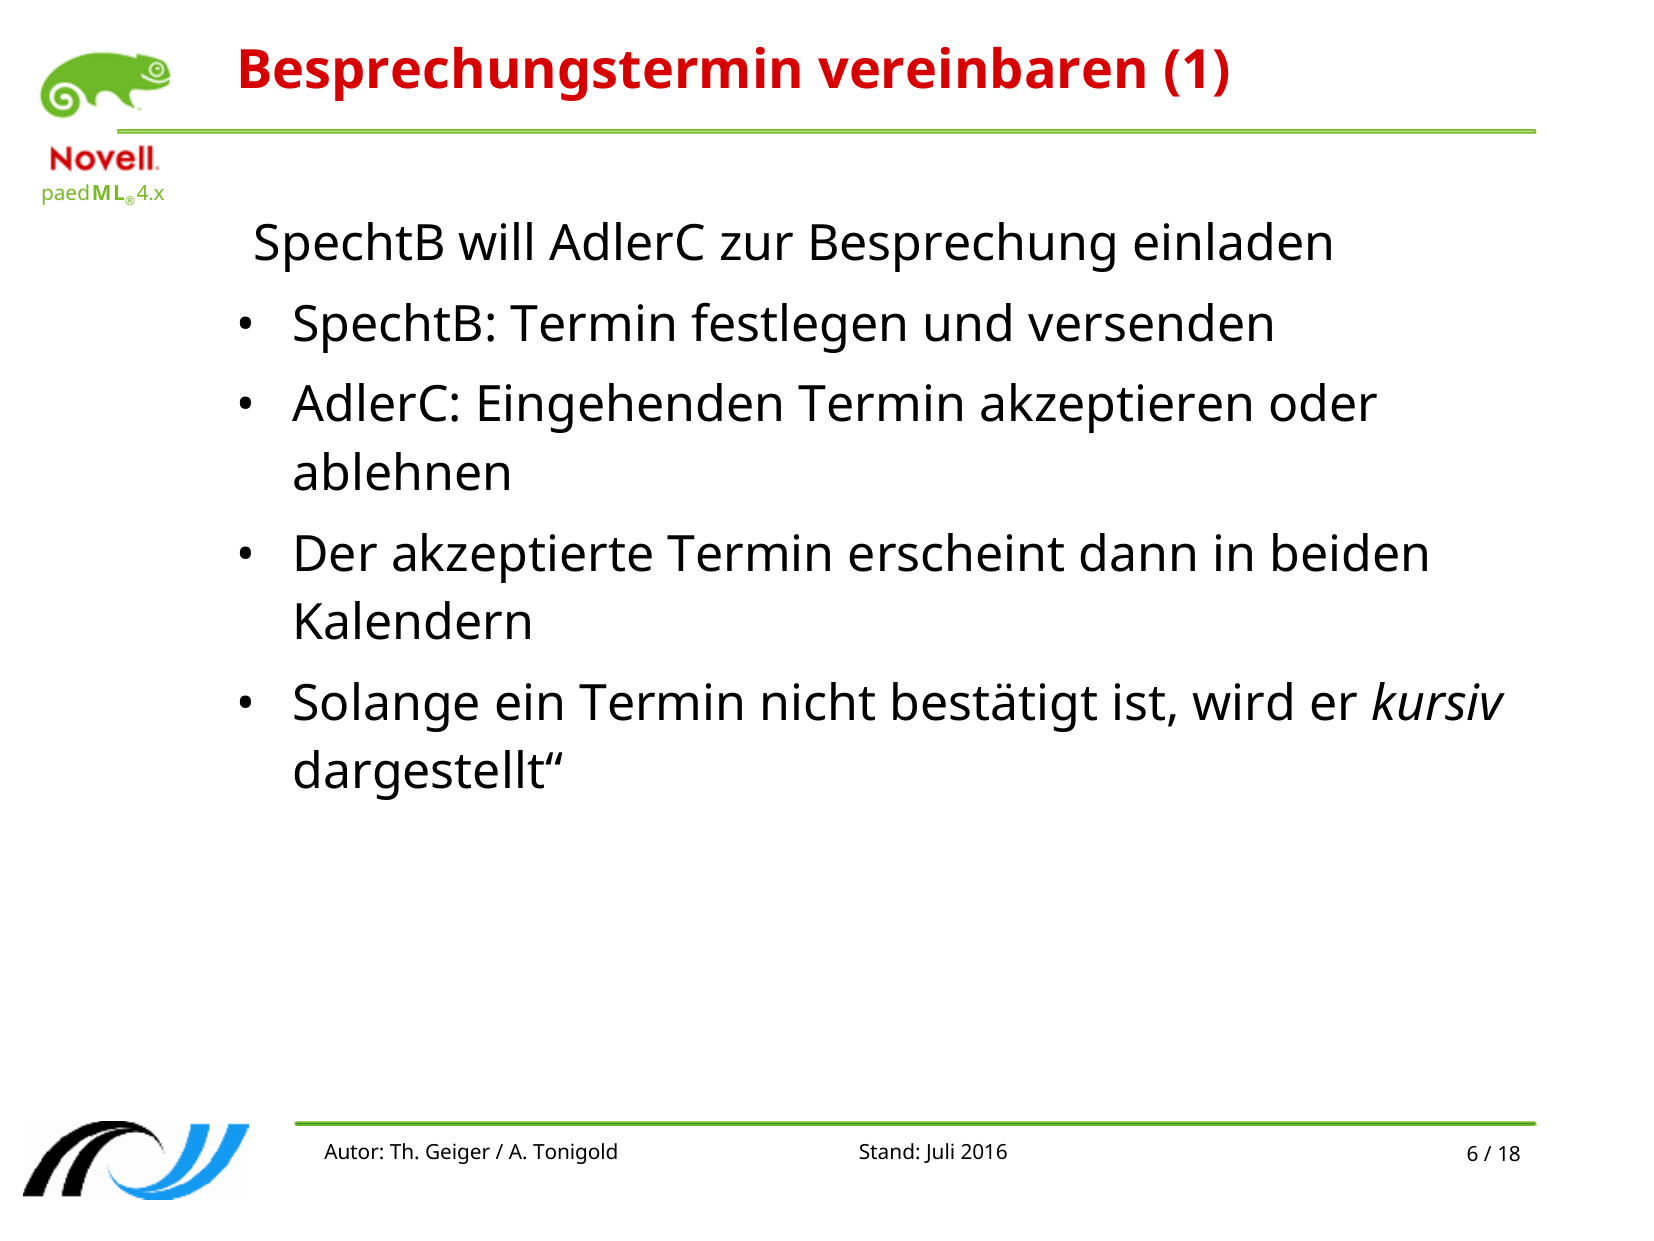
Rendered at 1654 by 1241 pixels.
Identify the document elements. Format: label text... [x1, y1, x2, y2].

title Besprechungstermin vereinbaren (1) [236, 17, 1536, 119]
picture [23, 1121, 249, 1200]
list SpechtB will AdlerC zur Besprechung einladen SpechtB: Termin festlegen und versenden AdlerC: Eingehenden Termin akzeptieren oder ablehnen Der akzeptierte Termin erscheint dann in beiden Kalendern Solange ein Termin nicht bestätigt ist, wird er kursiv dargestellt“ [236, 206, 1565, 1064]
picture [26, 35, 184, 193]
